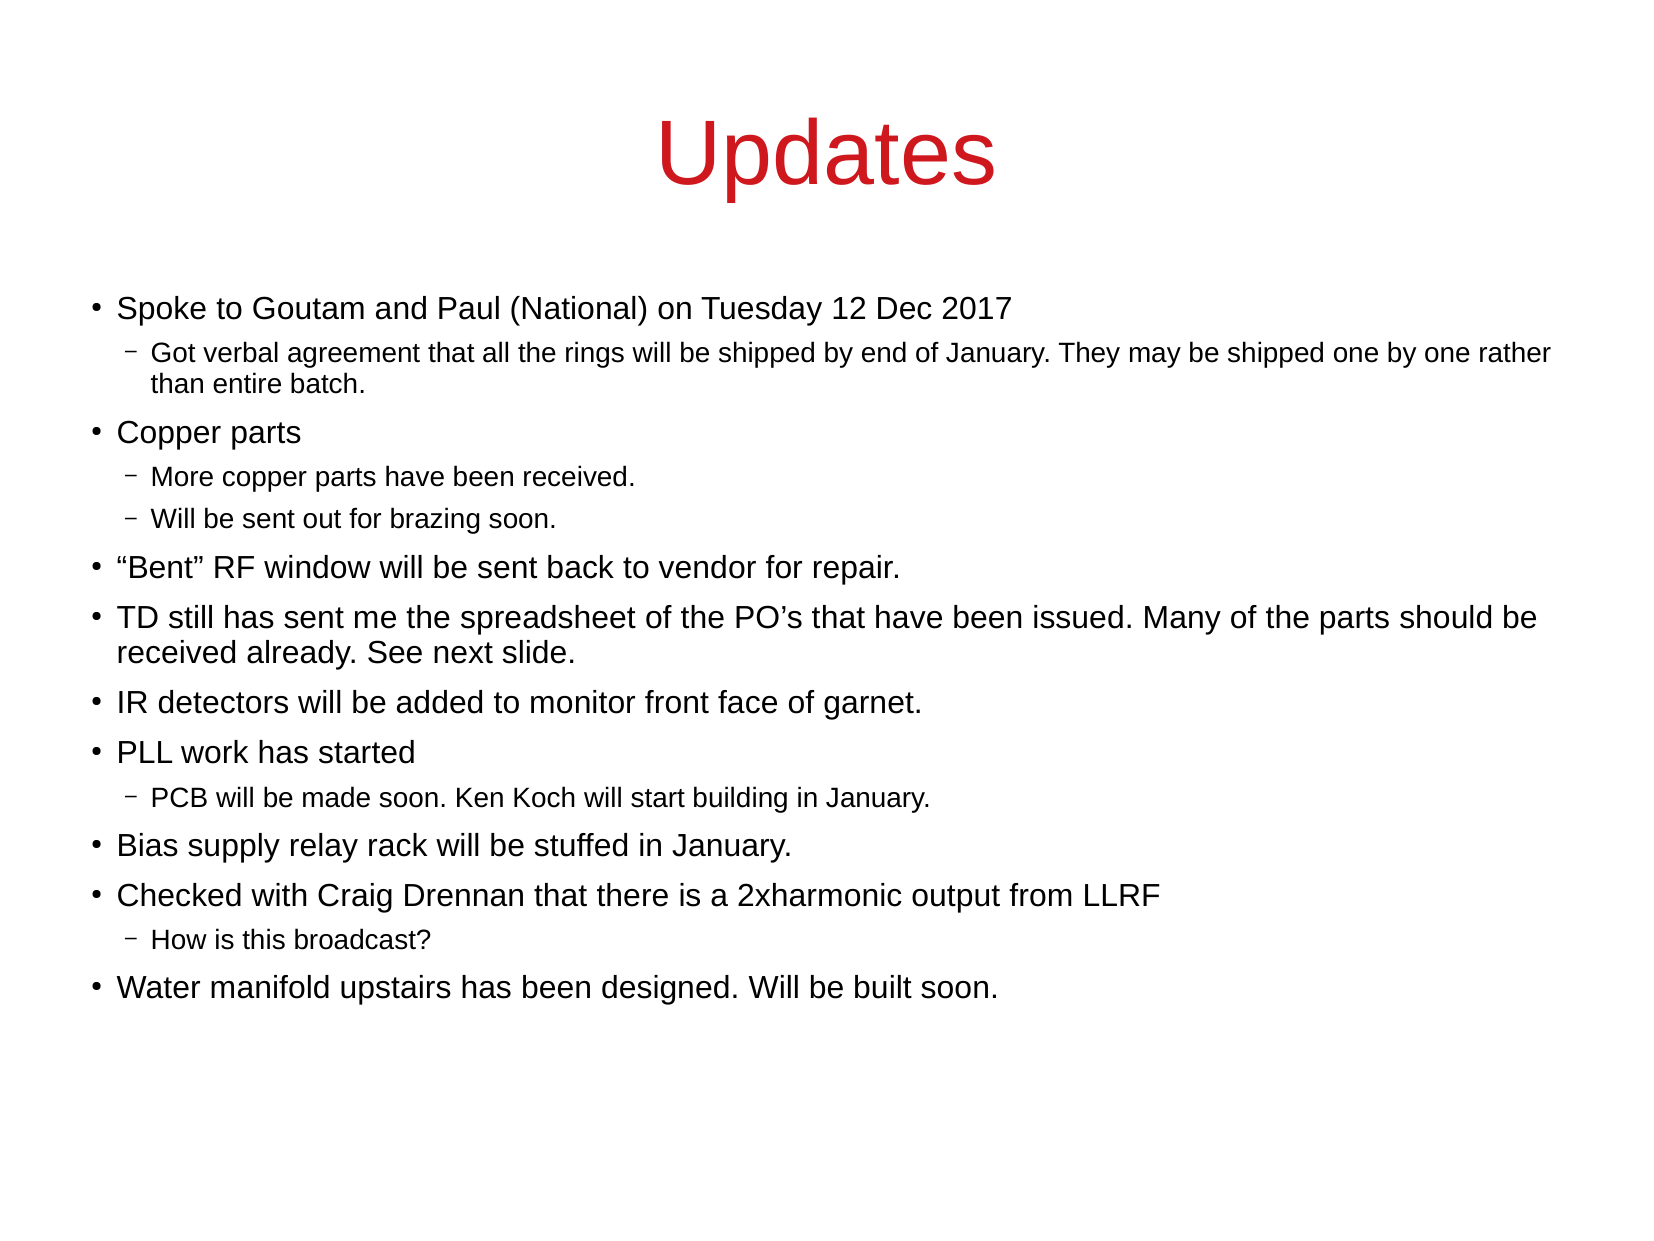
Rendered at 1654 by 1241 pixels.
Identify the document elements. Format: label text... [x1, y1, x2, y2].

list Spoke to Goutam and Paul (National) on Tuesday 12 Dec 2017 Got verbal agreement that all the rings will be shipped by end of January. They may be shipped one by one rather than entire batch. Copper parts More copper parts have been received. Will be sent out for brazing soon. “Bent” RF window will be sent back to vendor for repair. TD still has sent me the spreadsheet of the PO’s that have been issued. Many of the parts should be received already. See next slide. IR detectors will be added to monitor front face of garnet. PLL work has started PCB will be made soon. Ken Koch will start building in January. Bias supply relay rack will be stuffed in January. Checked with Craig Drennan that there is a 2xharmonic output from LLRF How is this broadcast? Water manifold upstairs has been designed. Will be built soon. [82, 290, 1571, 1010]
title Updates [82, 49, 1571, 257]
